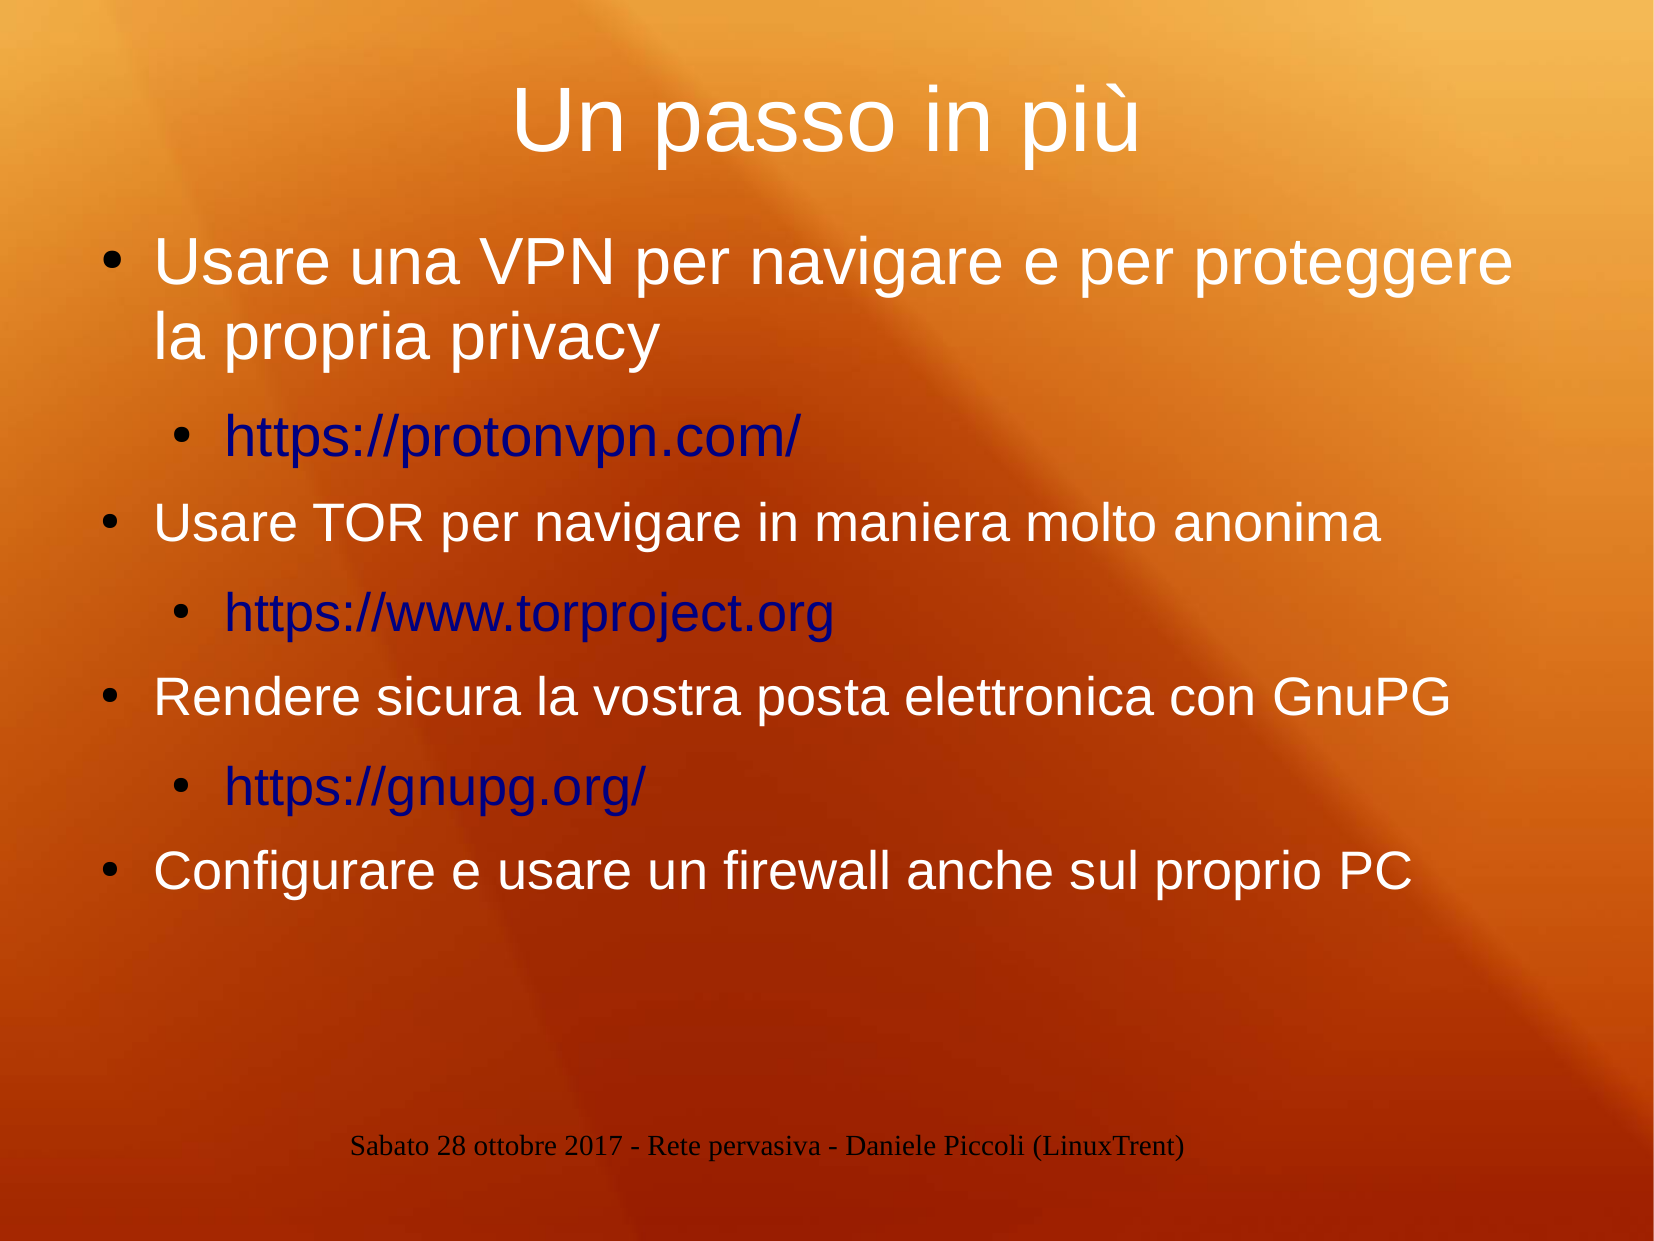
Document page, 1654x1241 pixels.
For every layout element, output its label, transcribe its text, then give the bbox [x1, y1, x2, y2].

list Usare una VPN per navigare e per proteggere la propria privacy https://protonvpn.com/ Usare TOR per navigare in maniera molto anonima https://www.torproject.org Rendere sicura la vostra posta elettronica con GnuPG https://gnupg.org/ Configurare e usare un firewall anche sul proprio PC [82, 224, 1571, 1063]
picture [0, 0, 1654, 1241]
title Un passo in più [82, 49, 1571, 189]
